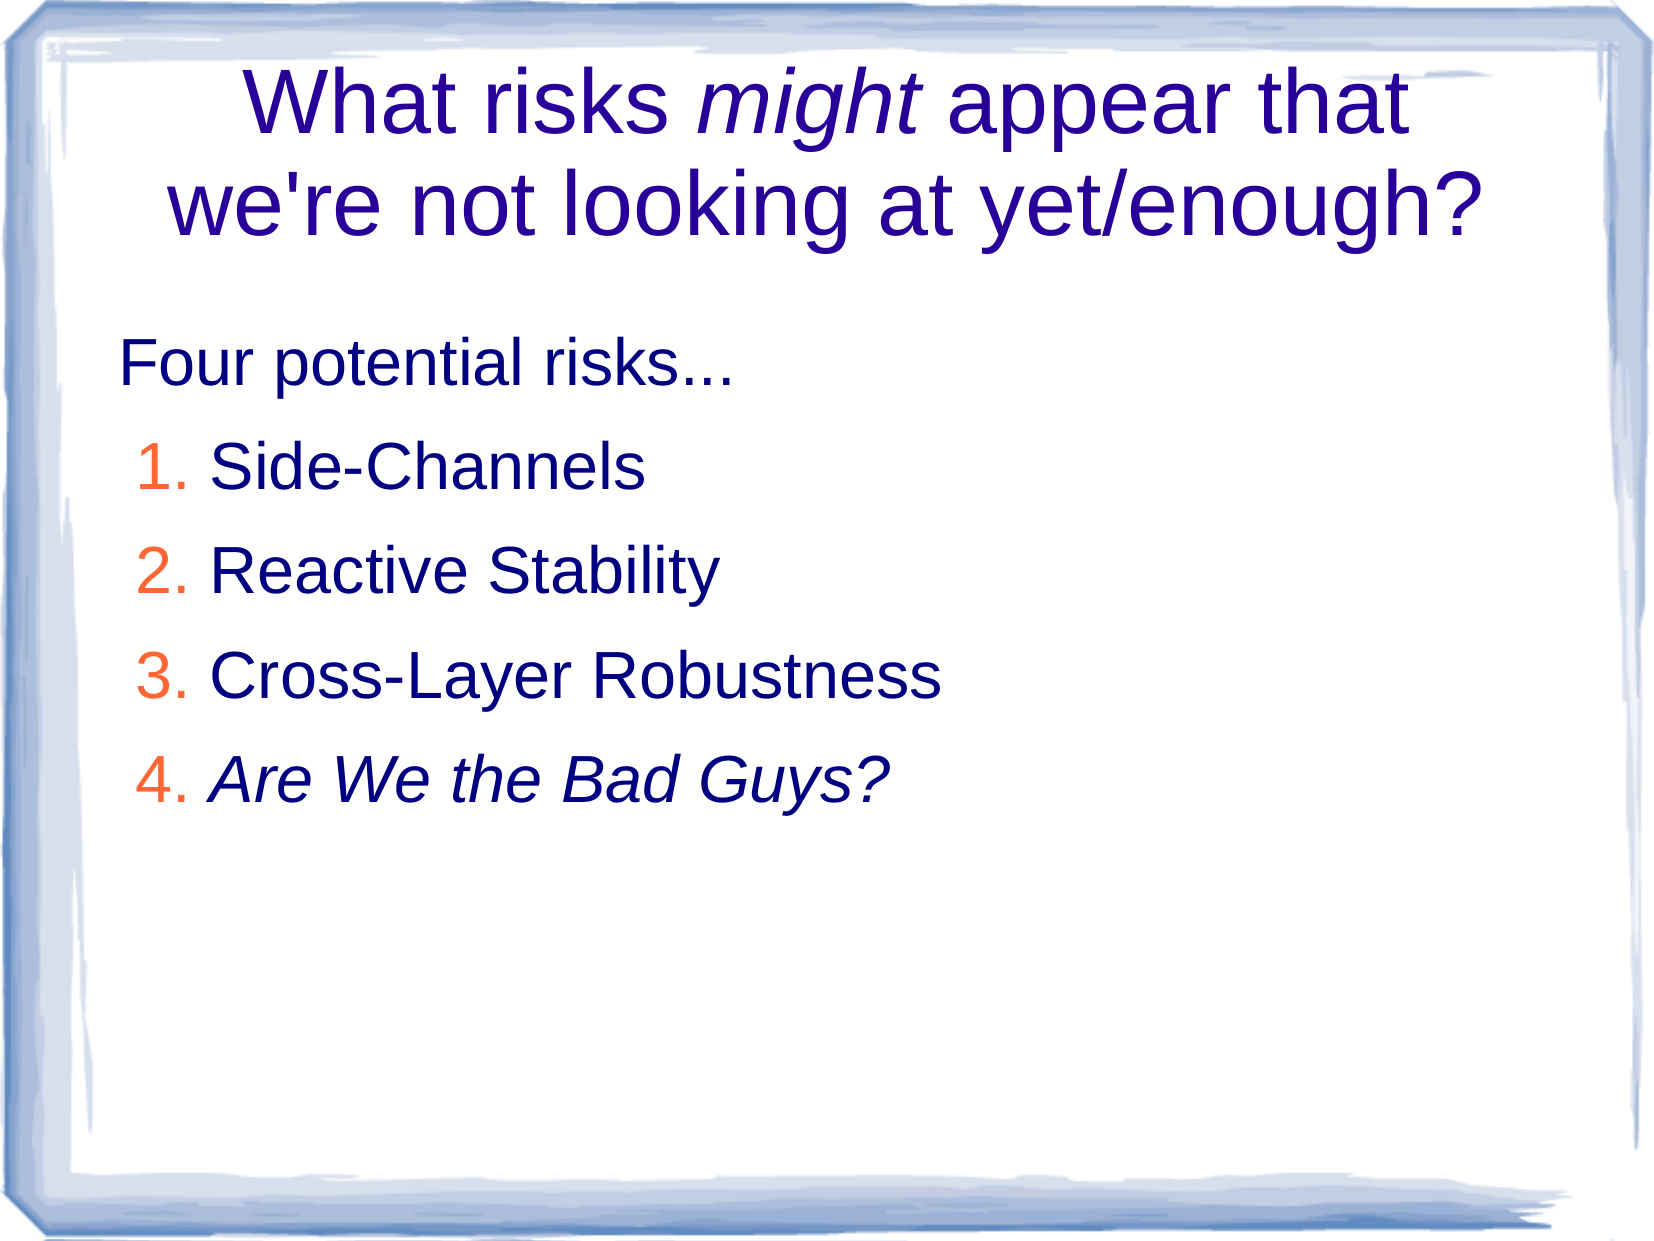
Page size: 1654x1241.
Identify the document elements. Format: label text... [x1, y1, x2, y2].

picture [0, 0, 1654, 1241]
list Four potential risks... Side-Channels Reactive Stability Cross-Layer Robustness Are We the Bad Guys? [118, 324, 1571, 1004]
title What risks might appear that we're not looking at yet/enough? [82, 49, 1571, 257]
